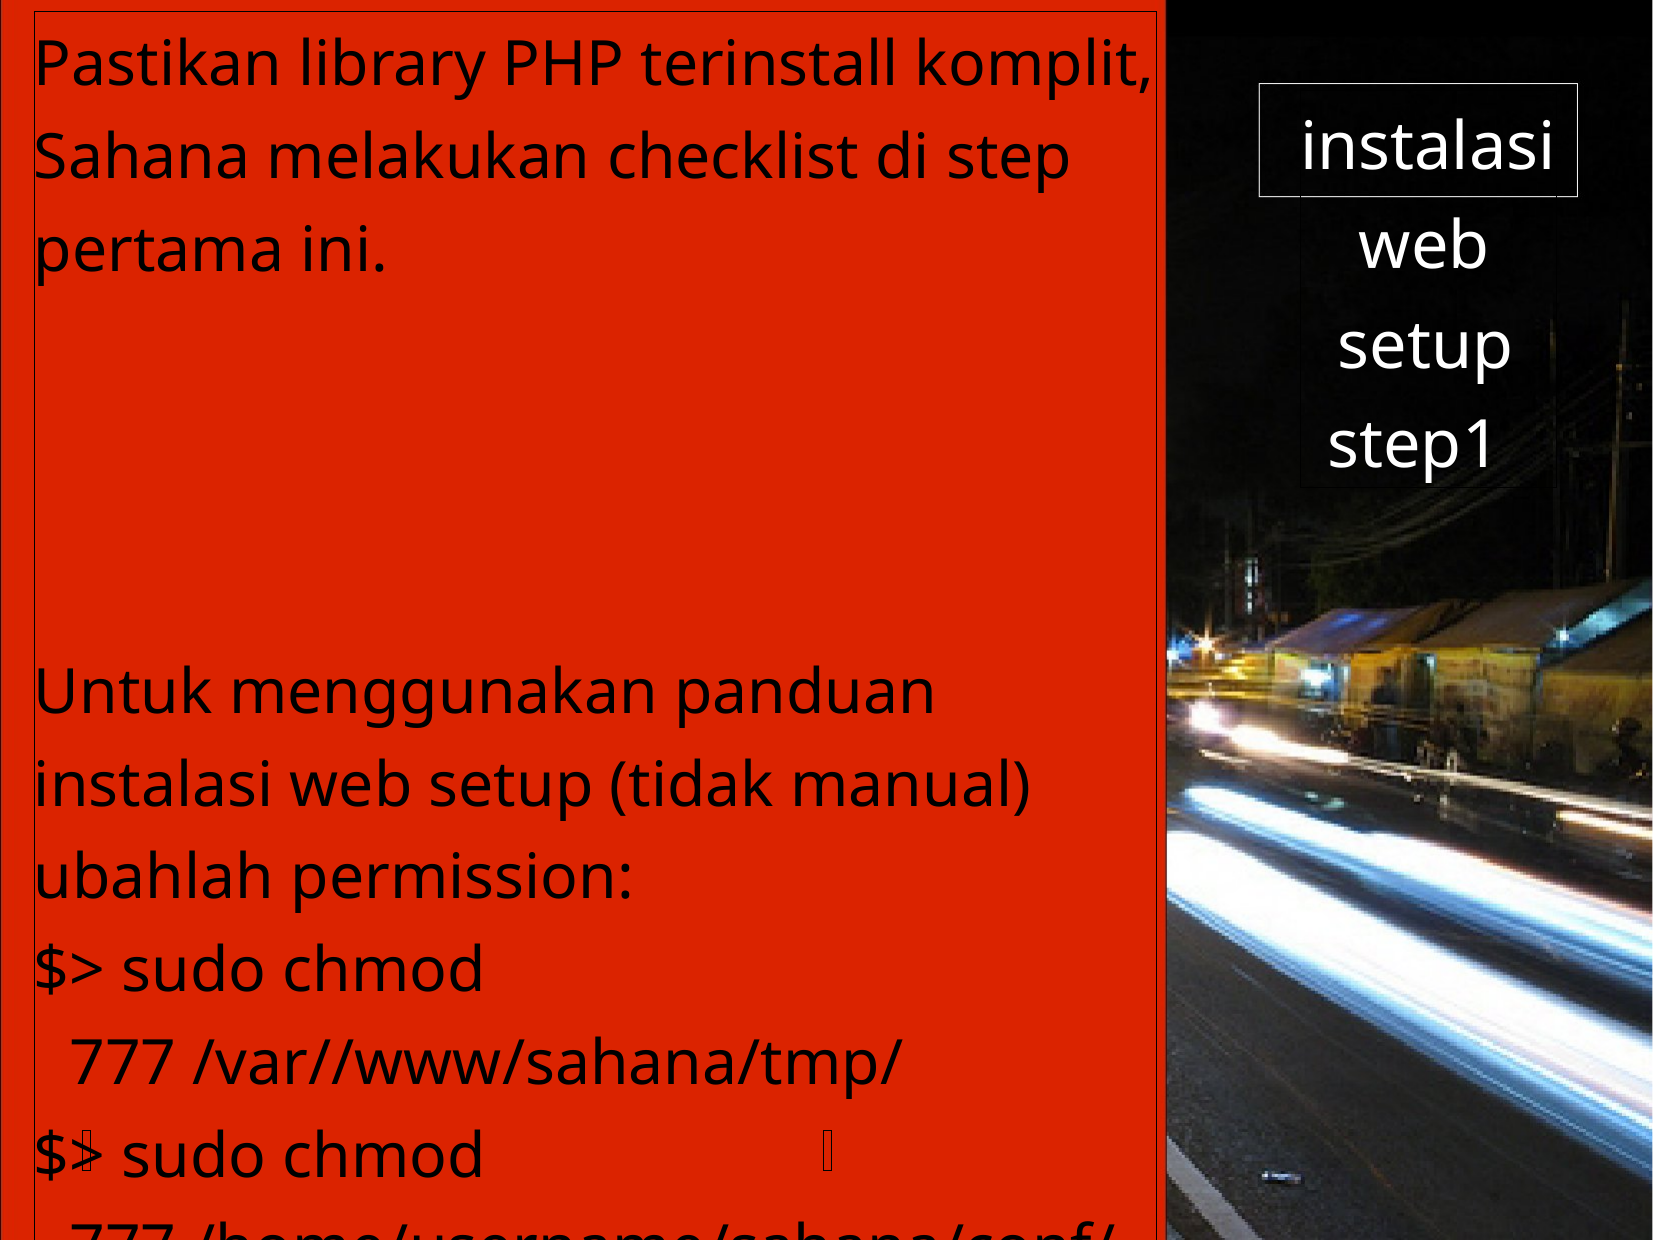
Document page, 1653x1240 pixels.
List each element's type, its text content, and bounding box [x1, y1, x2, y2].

text_box Pastikan library PHP terinstall komplit, Sahana melakukan checklist di step pertama ini. Untuk menggunakan panduan instalasi web setup (tidak manual) ubahlah permission: $> sudo chmod 777 /var//www/sahana/tmp/ $> sudo chmod 777 /home/username/sahana/conf/ [34, 11, 1157, 1240]
picture [0, 0, 1653, 1240]
text_box instalasi web setup step­1 [1300, 90, 1557, 488]
